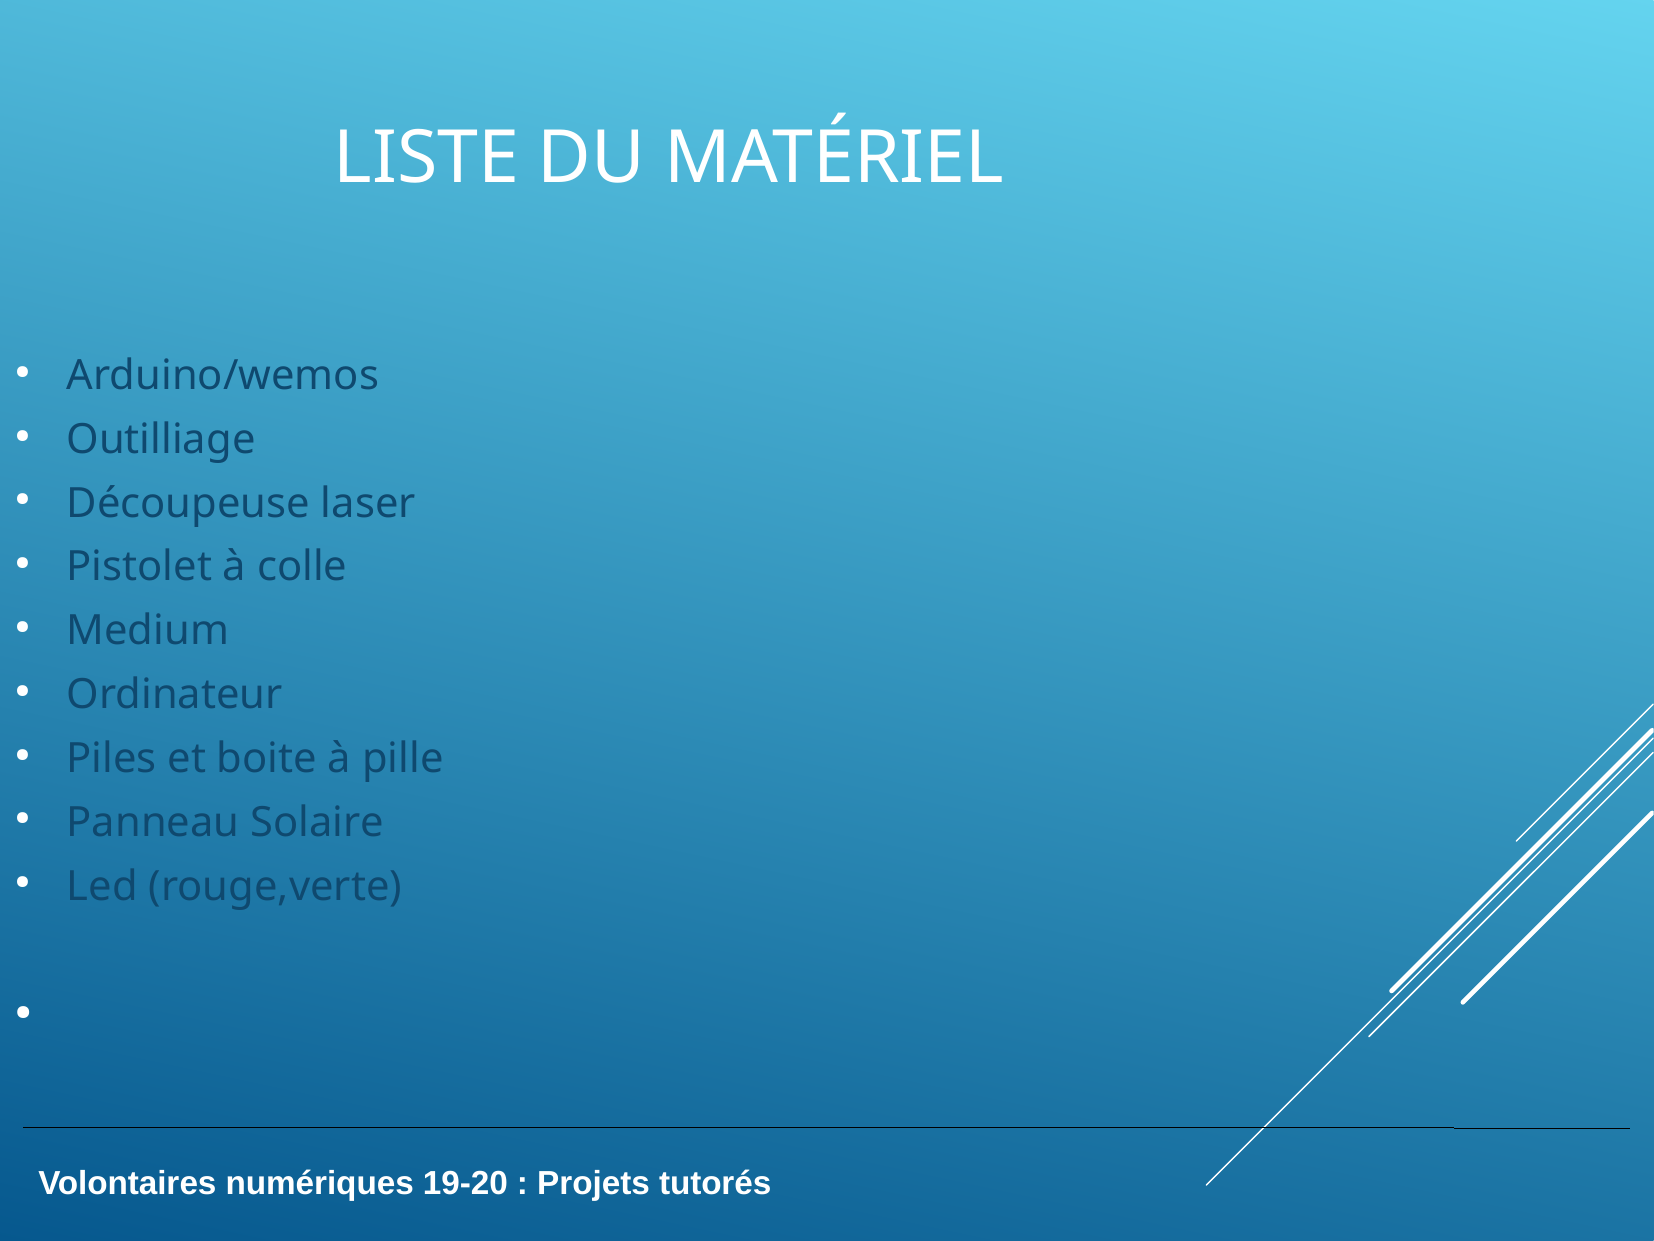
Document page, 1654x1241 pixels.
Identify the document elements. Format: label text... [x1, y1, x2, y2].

title Liste du matériel [319, 49, 1654, 257]
list Arduino/wemos Outilliage Découpeuse laser Pistolet à colle Medium Ordinateur Piles et boite à pille Panneau Solaire Led (rouge,verte) [0, 290, 1489, 1099]
text_box Volontaires numériques 19-20 : Projets tutorés [23, 1157, 945, 1210]
